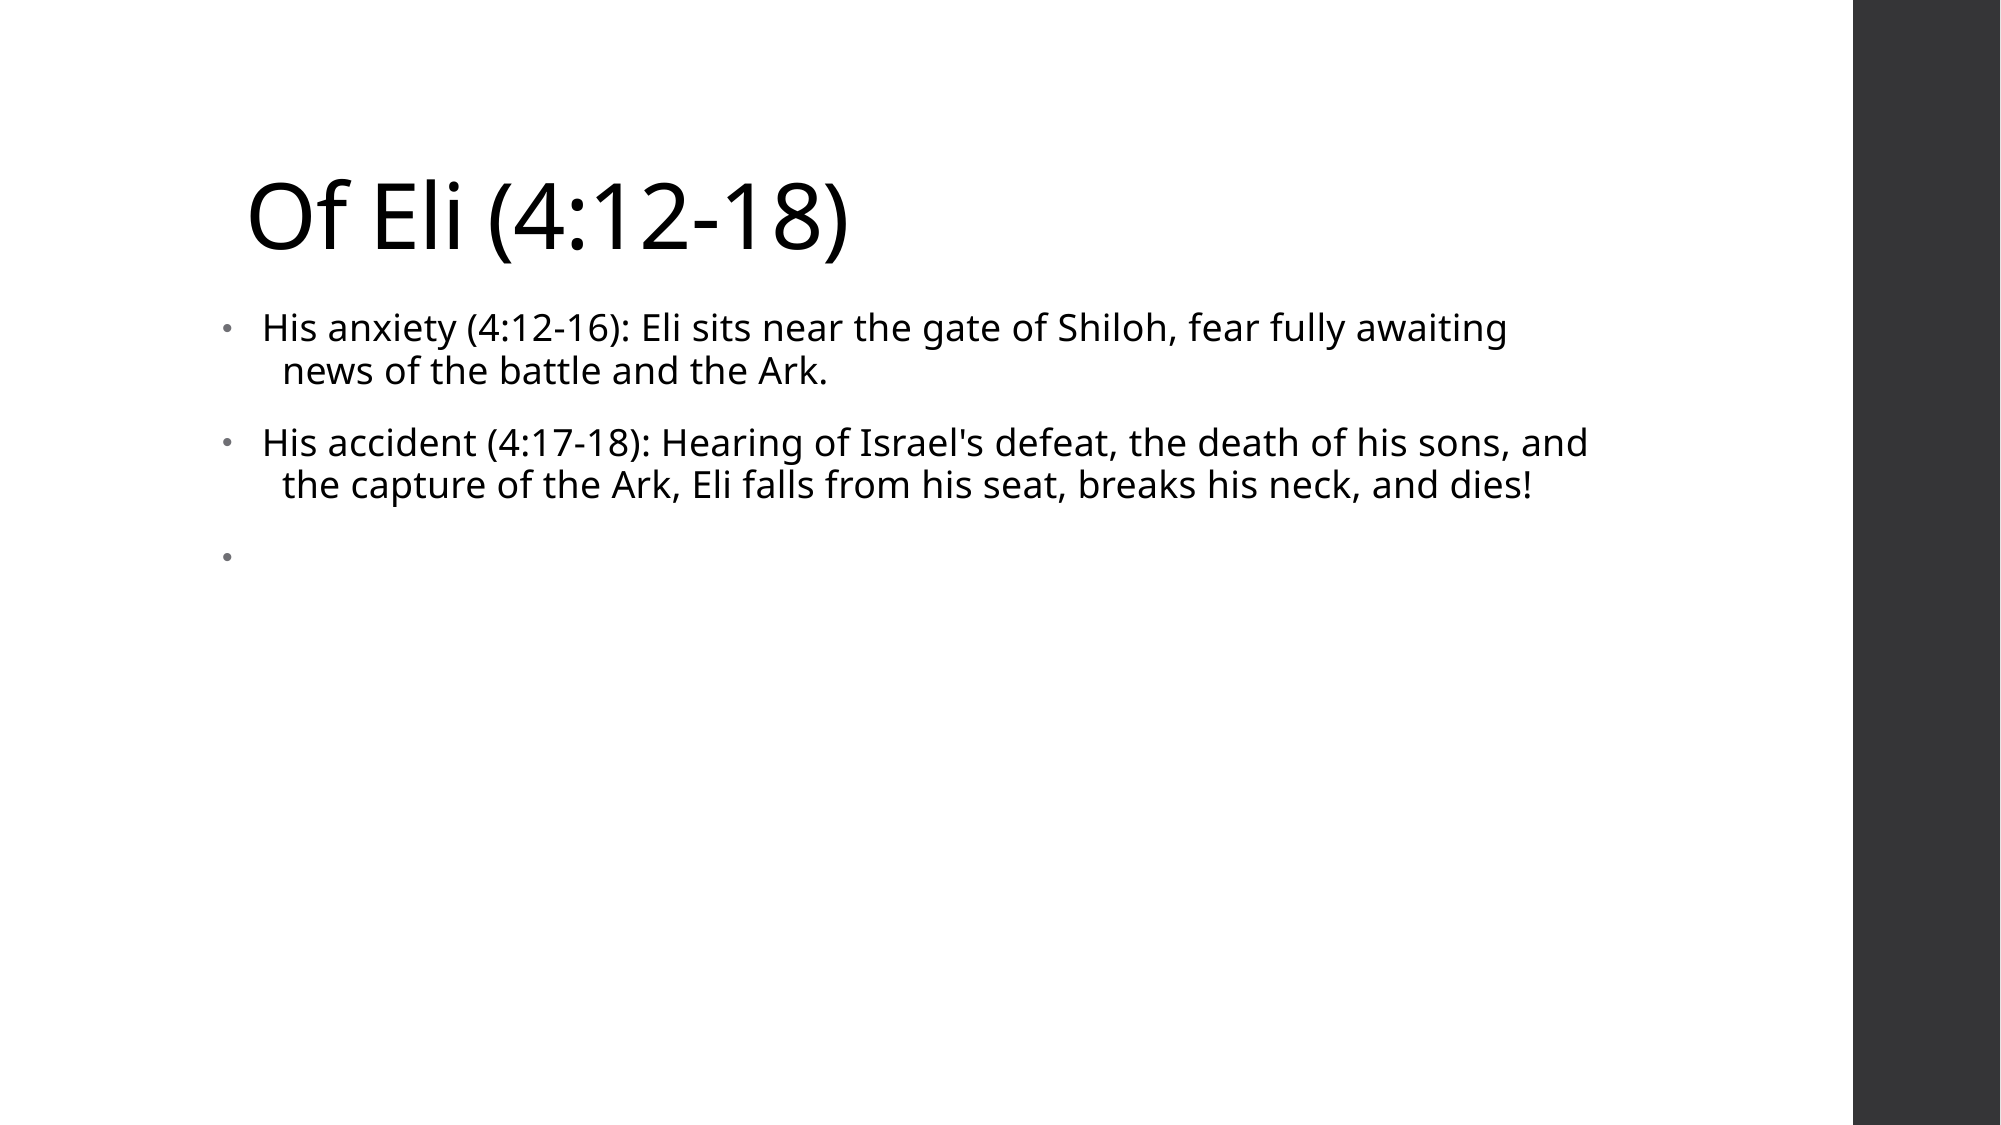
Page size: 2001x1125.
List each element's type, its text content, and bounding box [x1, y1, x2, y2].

list His anxiety (4:12-16): Eli sits near the gate of Shiloh, fear fully awaiting news of the battle and the Ark. His accident (4:17-18): Hearing of Israel's defeat, the death of his sons, and the capture of the Ark, Eli falls from his seat, breaks his neck, and dies! [206, 299, 1617, 1014]
title Of Eli (4:12-18) [206, 60, 1797, 278]
